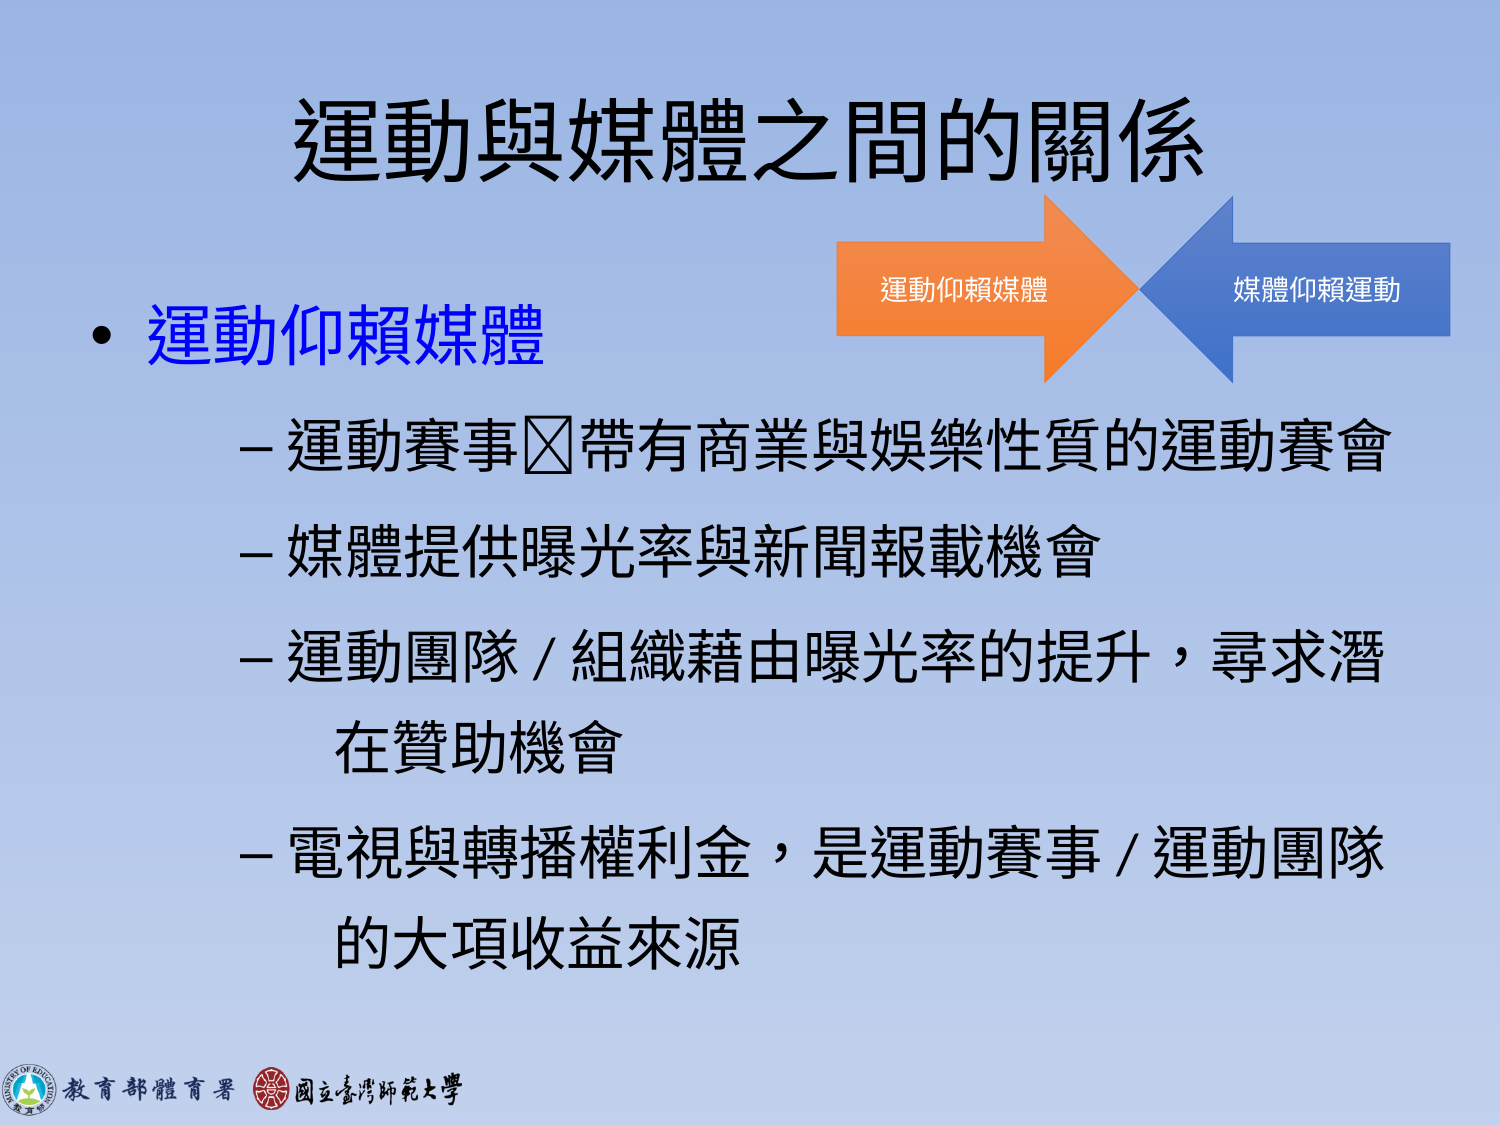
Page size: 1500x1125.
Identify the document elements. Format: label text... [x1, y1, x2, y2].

text_box 運動仰賴媒體 [837, 195, 1139, 383]
list 運動仰賴媒體 運動賽事帶有商業與娛樂性質的運動賽會 媒體提供曝光率與新聞報載機會 運動團隊/組織藉由曝光率的提升，尋求潛在贊助機會 電視與轉播權利金，是運動賽事/運動團隊的大項收益來源 [75, 262, 1426, 1005]
title 運動與媒體之間的關係 [75, 45, 1426, 233]
text_box 媒體仰賴運動 [1140, 196, 1450, 383]
